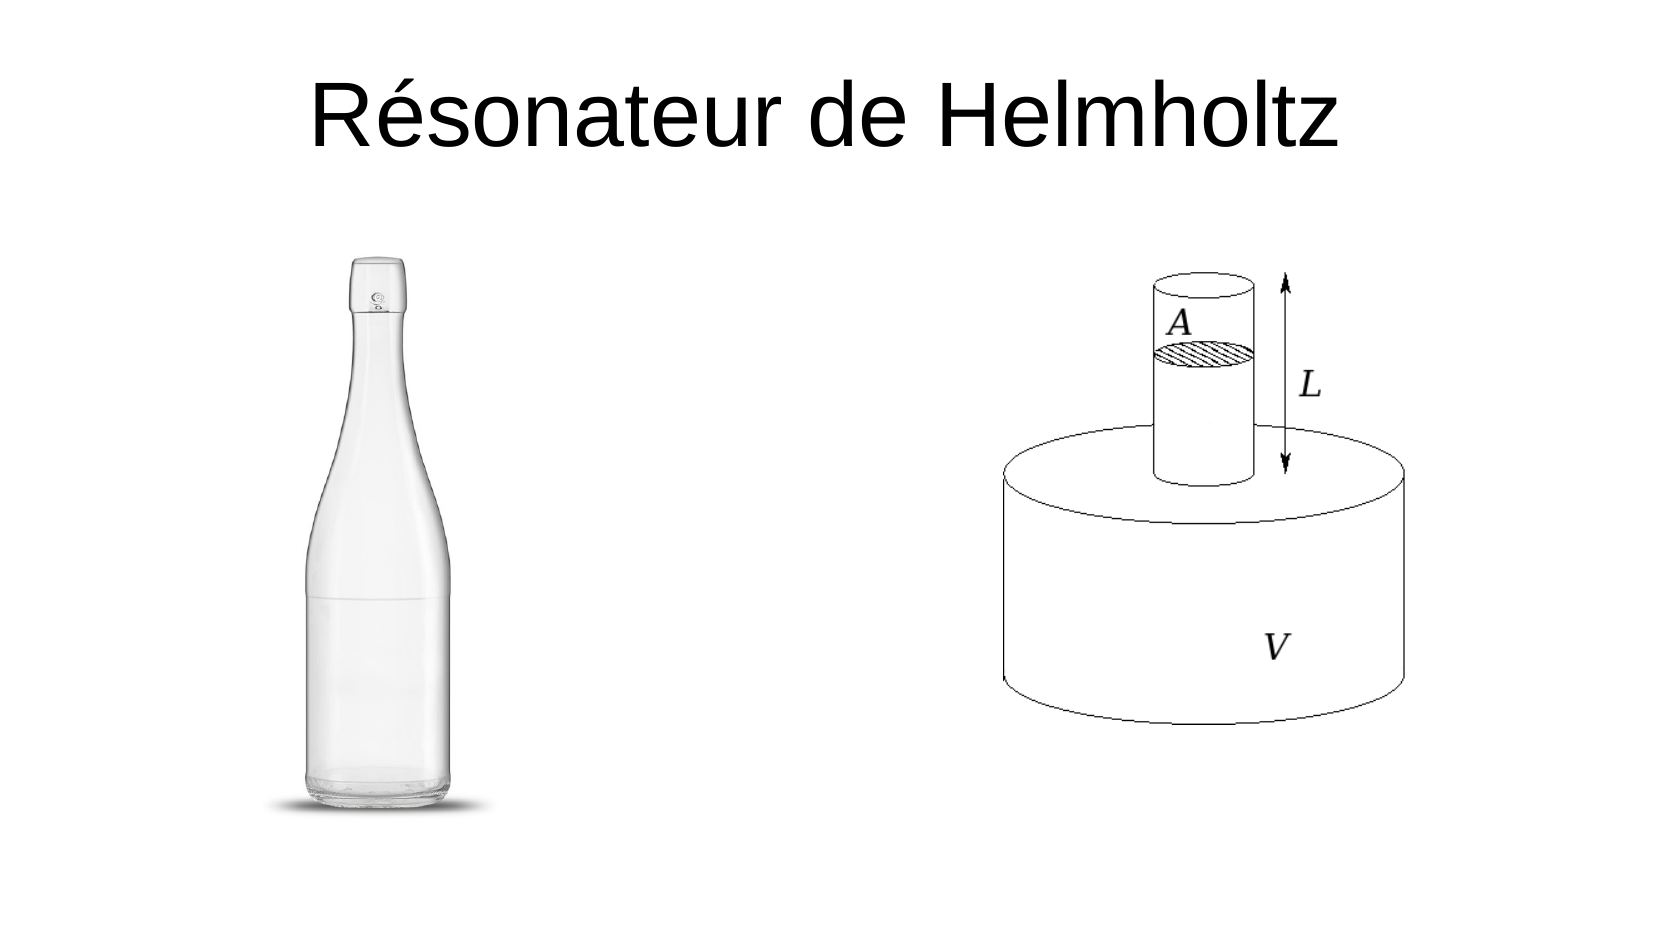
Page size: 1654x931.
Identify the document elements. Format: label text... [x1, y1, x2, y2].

title Résonateur de Helmholtz [82, 37, 1571, 193]
picture [83, 236, 674, 827]
picture [1003, 271, 1406, 725]
